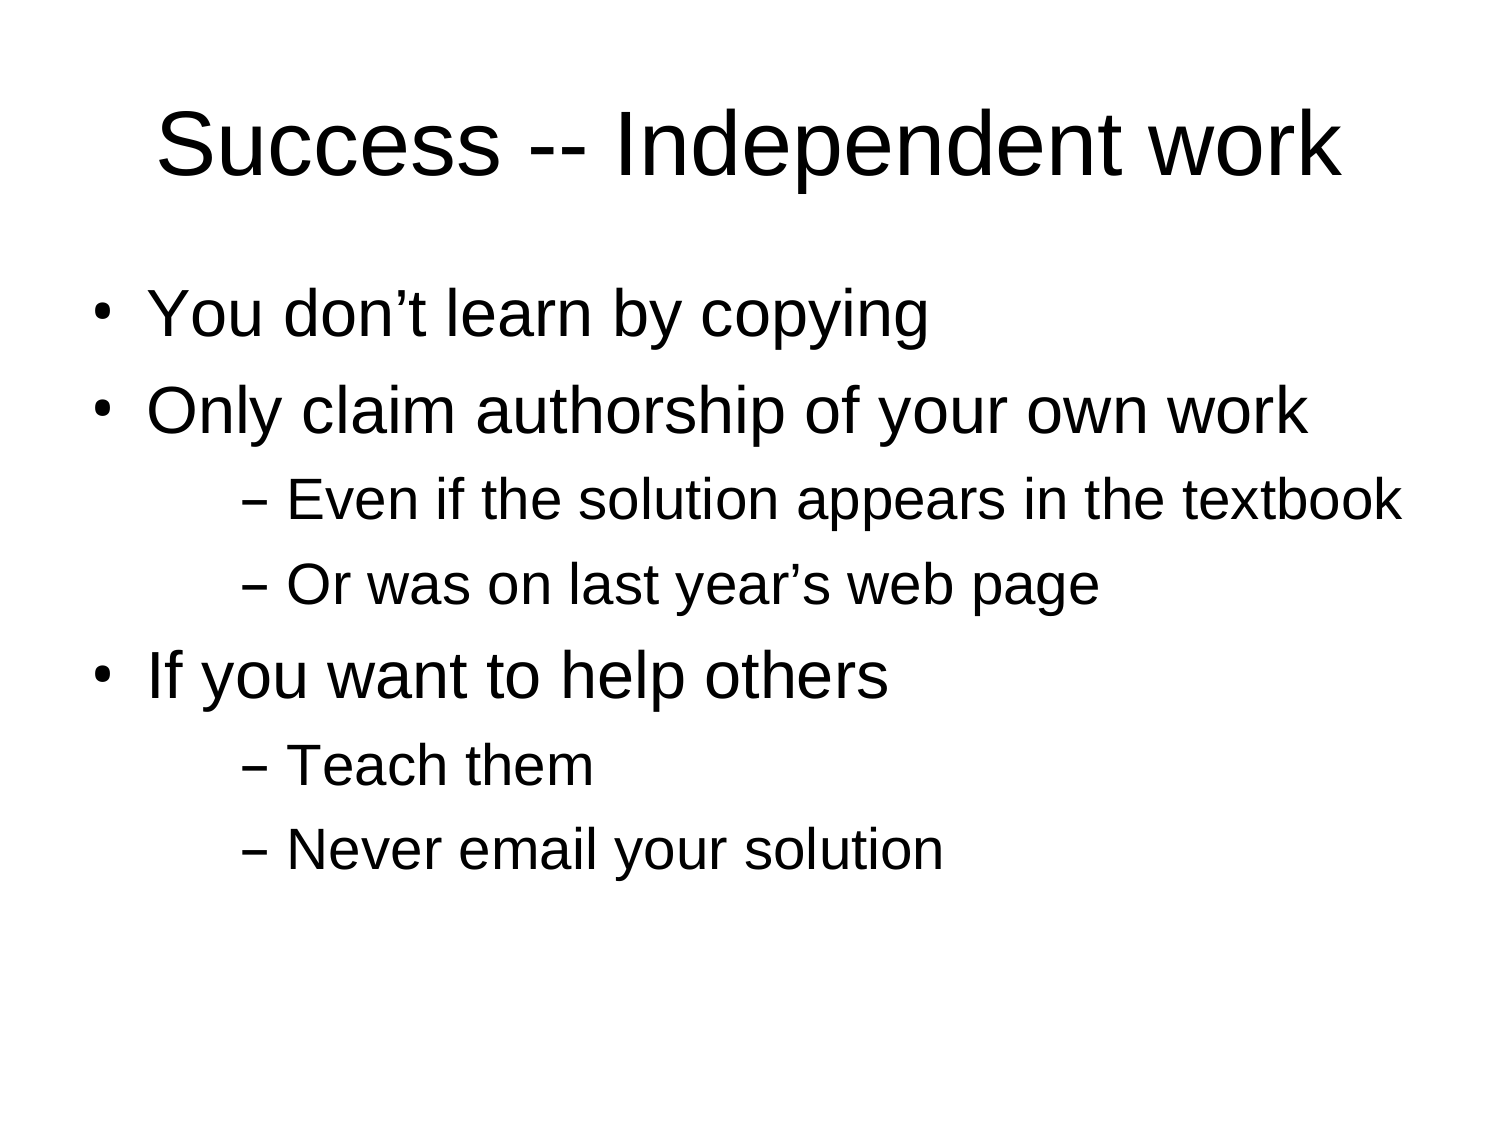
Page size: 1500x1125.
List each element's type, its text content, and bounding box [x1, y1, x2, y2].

title Success -- Independent work [75, 45, 1426, 233]
list You don’t learn by copying Only claim authorship of your own work Even if the solution appears in the textbook Or was on last year’s web page If you want to help others Teach them Never email your solution [75, 262, 1426, 1005]
